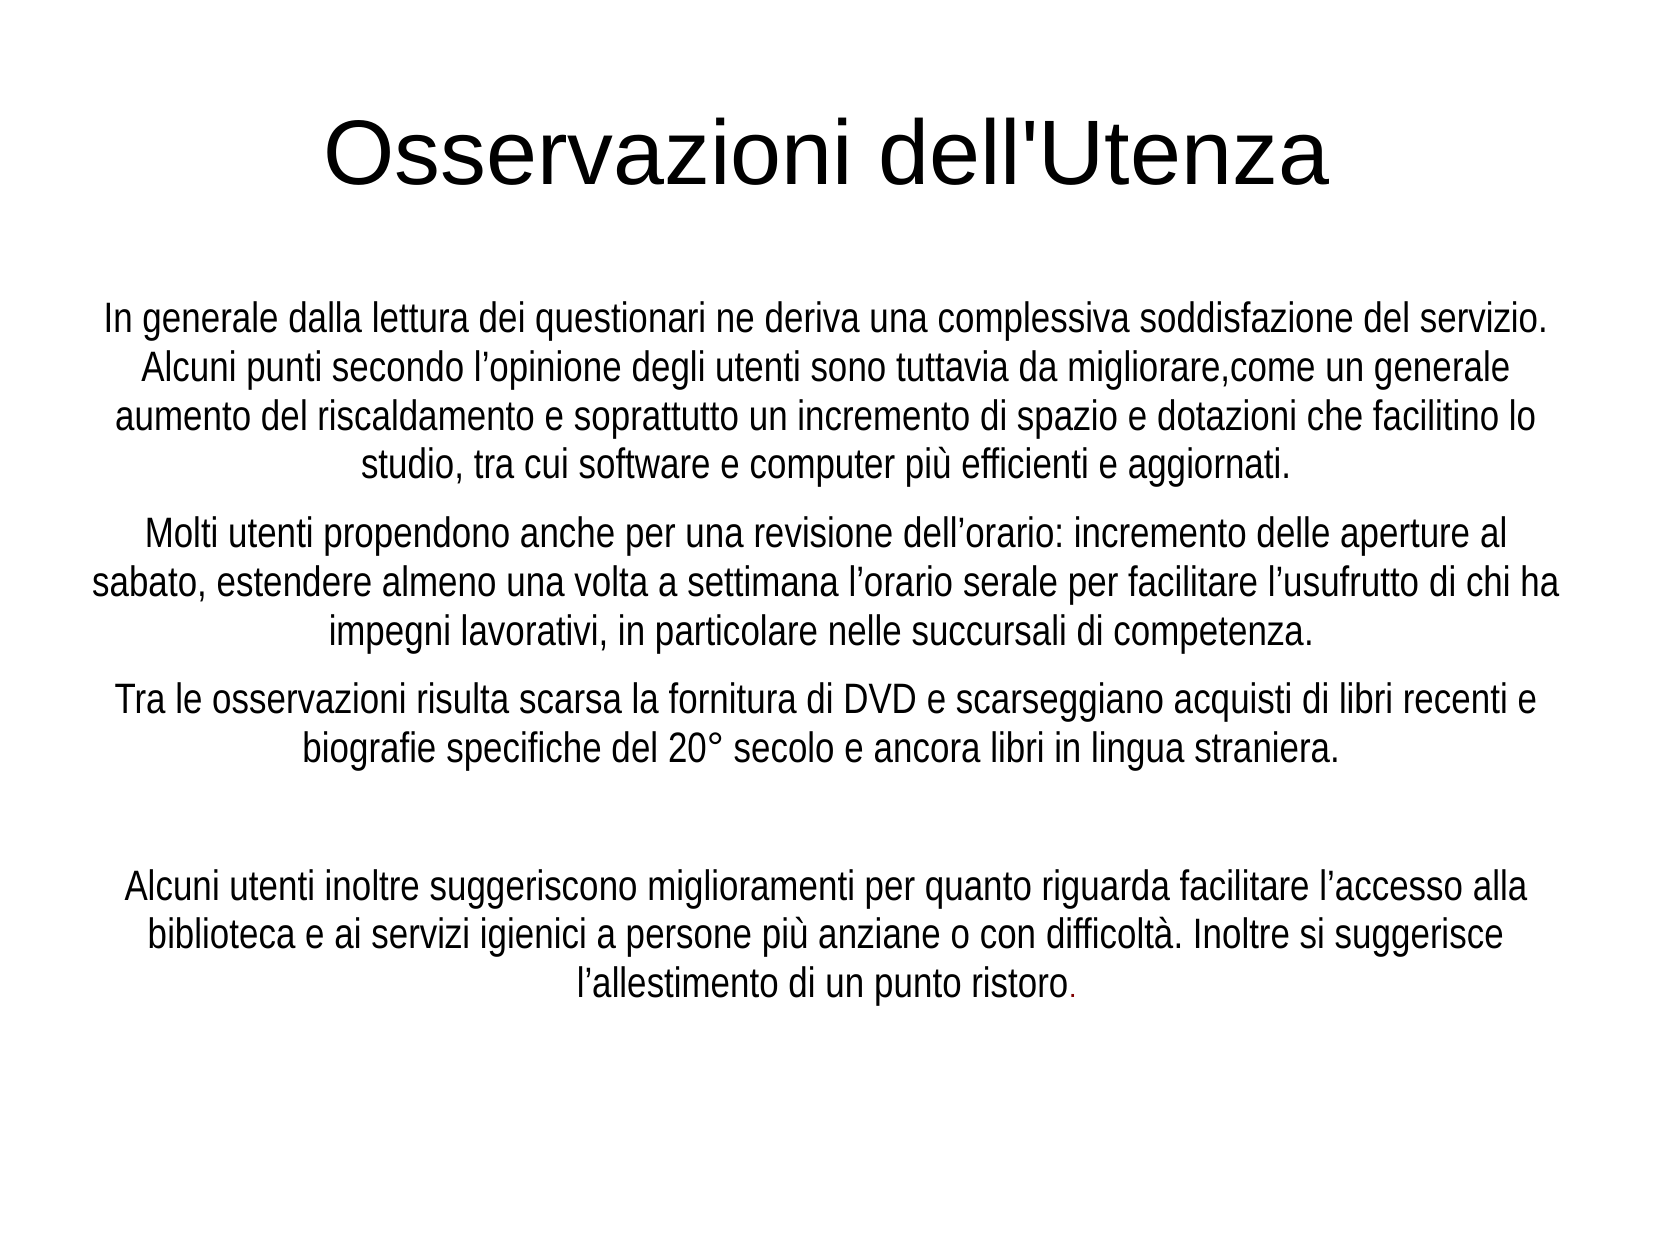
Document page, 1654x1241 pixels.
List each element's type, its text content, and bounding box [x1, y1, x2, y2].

list In generale dalla lettura dei questionari ne deriva una complessiva soddisfazione del servizio. Alcuni punti secondo l’opinione degli utenti sono tuttavia da migliorare,come un generale aumento del riscaldamento e soprattutto un incremento di spazio e dotazioni che facilitino lo studio, tra cui software e computer più efficienti e aggiornati. Molti utenti propendono anche per una revisione dell’orario: incremento delle aperture al sabato, estendere almeno una volta a settimana l’orario serale per facilitare l’usufrutto di chi ha impegni lavorativi, in particolare nelle succursali di competenza. Tra le osservazioni risulta scarsa la fornitura di DVD e scarseggiano acquisti di libri recenti e biografie specifiche del 20° secolo e ancora libri in lingua straniera. Alcuni utenti inoltre suggeriscono miglioramenti per quanto riguarda facilitare l’accesso alla biblioteca e ai servizi igienici a persone più anziane o con difficoltà. Inoltre si suggerisce l’allestimento di un punto ristoro. [82, 290, 1571, 1010]
title Osservazioni dell'Utenza [82, 49, 1571, 257]
